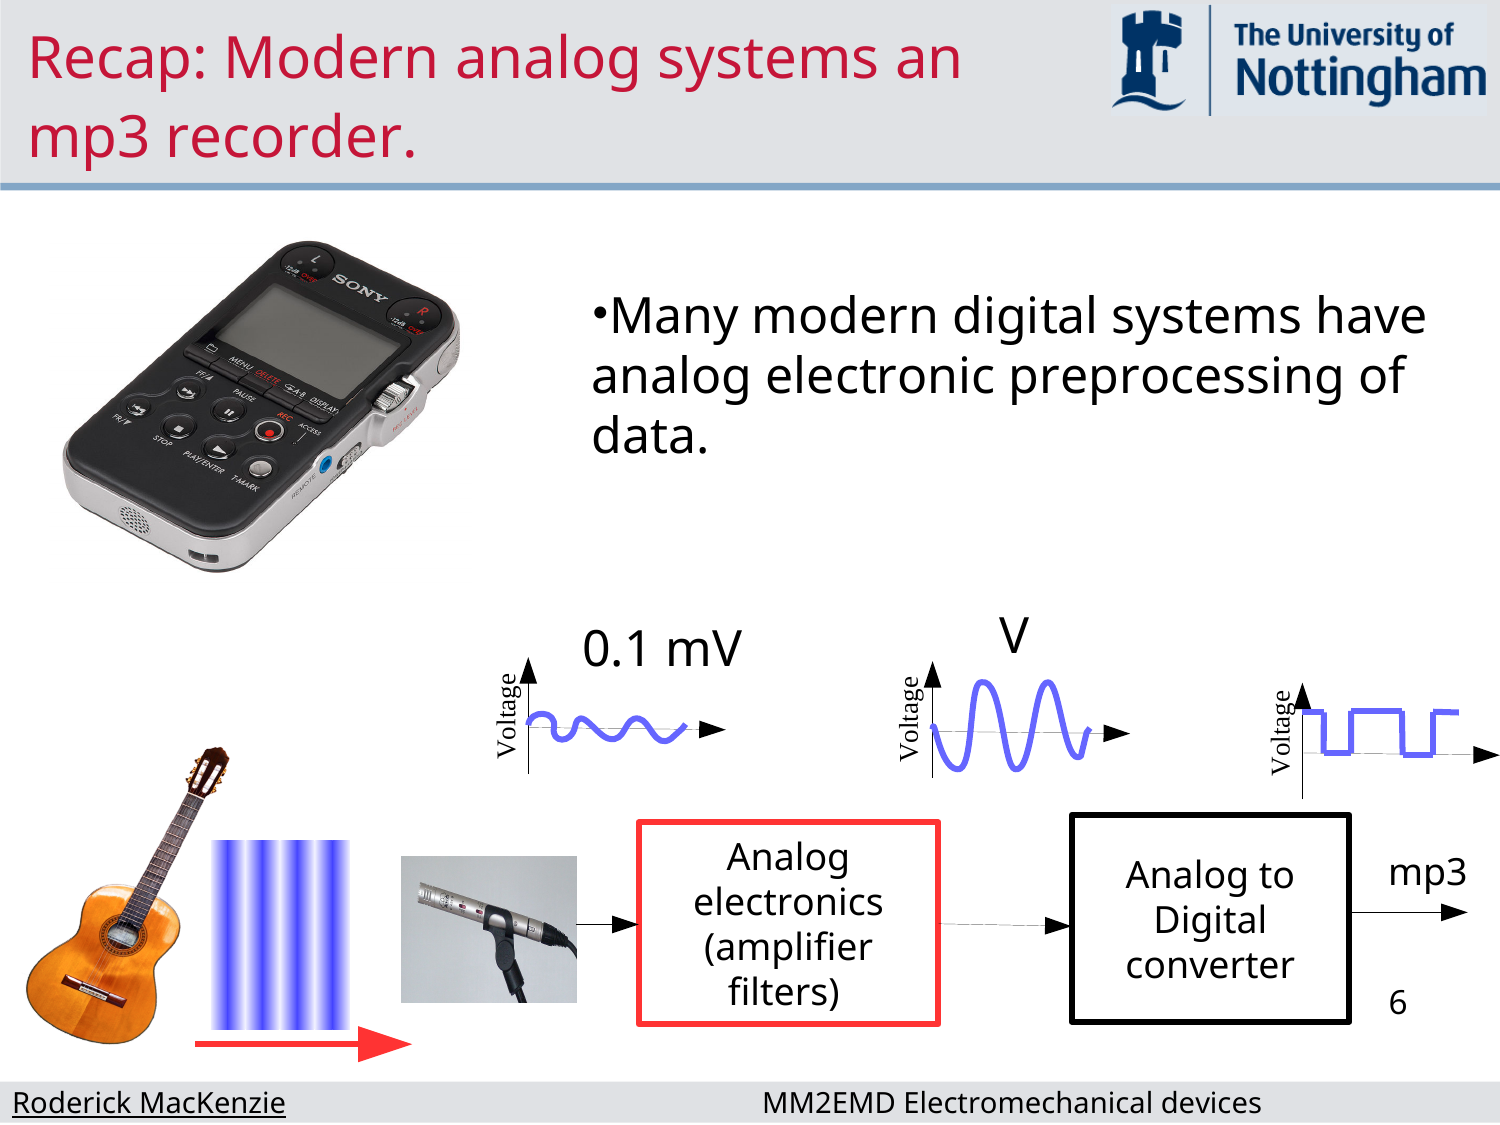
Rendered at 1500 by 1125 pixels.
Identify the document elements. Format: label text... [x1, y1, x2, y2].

text_box Analog to Digital converter [1071, 815, 1350, 1022]
title Recap: Modern analog systems an mp3 recorder. [12, 0, 1106, 205]
text_box Voltage [480, 662, 529, 775]
text_box Many modern digital systems have analog electronic preprocessing of data. [576, 275, 1469, 471]
text_box V [967, 595, 1090, 701]
text_box Analog electronics (amplifier filters) [638, 822, 939, 1025]
text_box [210, 840, 350, 1030]
text_box Voltage [1255, 679, 1303, 791]
picture [401, 856, 577, 1003]
text_box 0.1 mV [549, 609, 813, 745]
picture [1111, 4, 1487, 116]
text_box mp3 [1322, 840, 1500, 900]
picture [49, 229, 472, 583]
text_box <number> [1373, 974, 1500, 1045]
picture [21, 741, 230, 1045]
text_box Voltage [883, 665, 931, 778]
